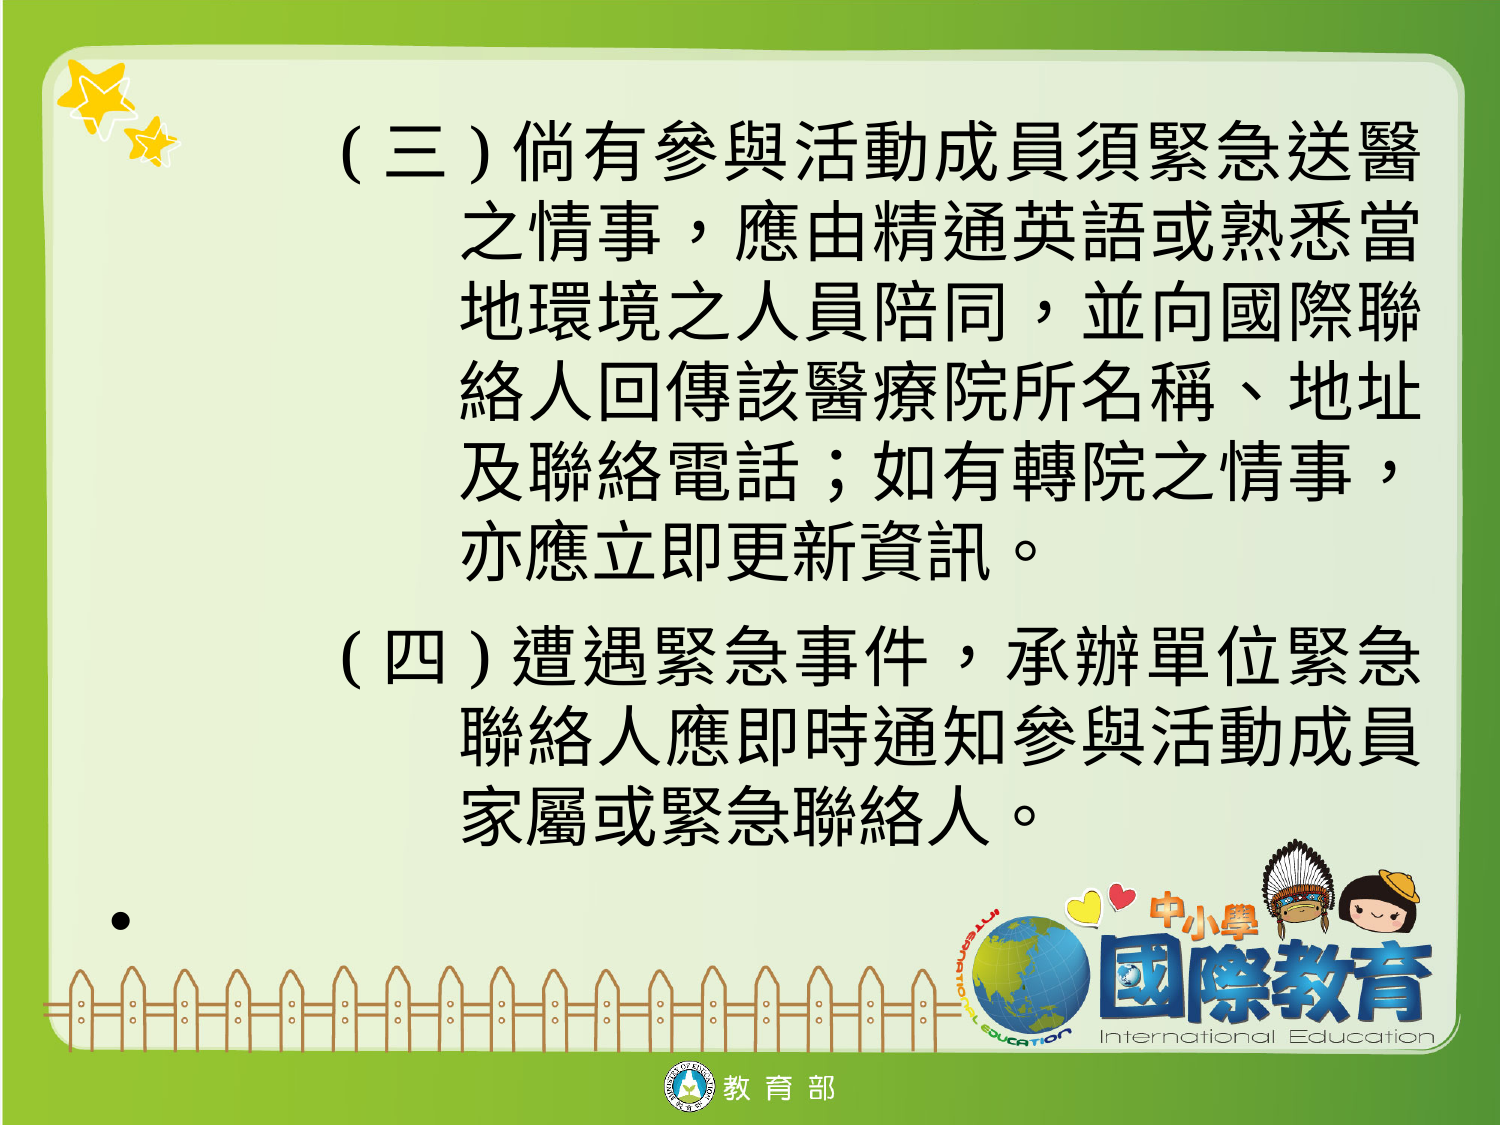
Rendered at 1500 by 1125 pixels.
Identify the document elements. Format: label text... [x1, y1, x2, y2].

list (三)倘有參與活動成員須緊急送醫之情事，應由精通英語或熟悉當地環境之人員陪同，並向國際聯絡人回傳該醫療院所名稱、地址及聯絡電話；如有轉院之情事，亦應立即更新資訊。 (四)遭遇緊急事件，承辦單位緊急聯絡人應即時通知參與活動成員家屬或緊急聯絡人。 [88, 101, 1439, 986]
